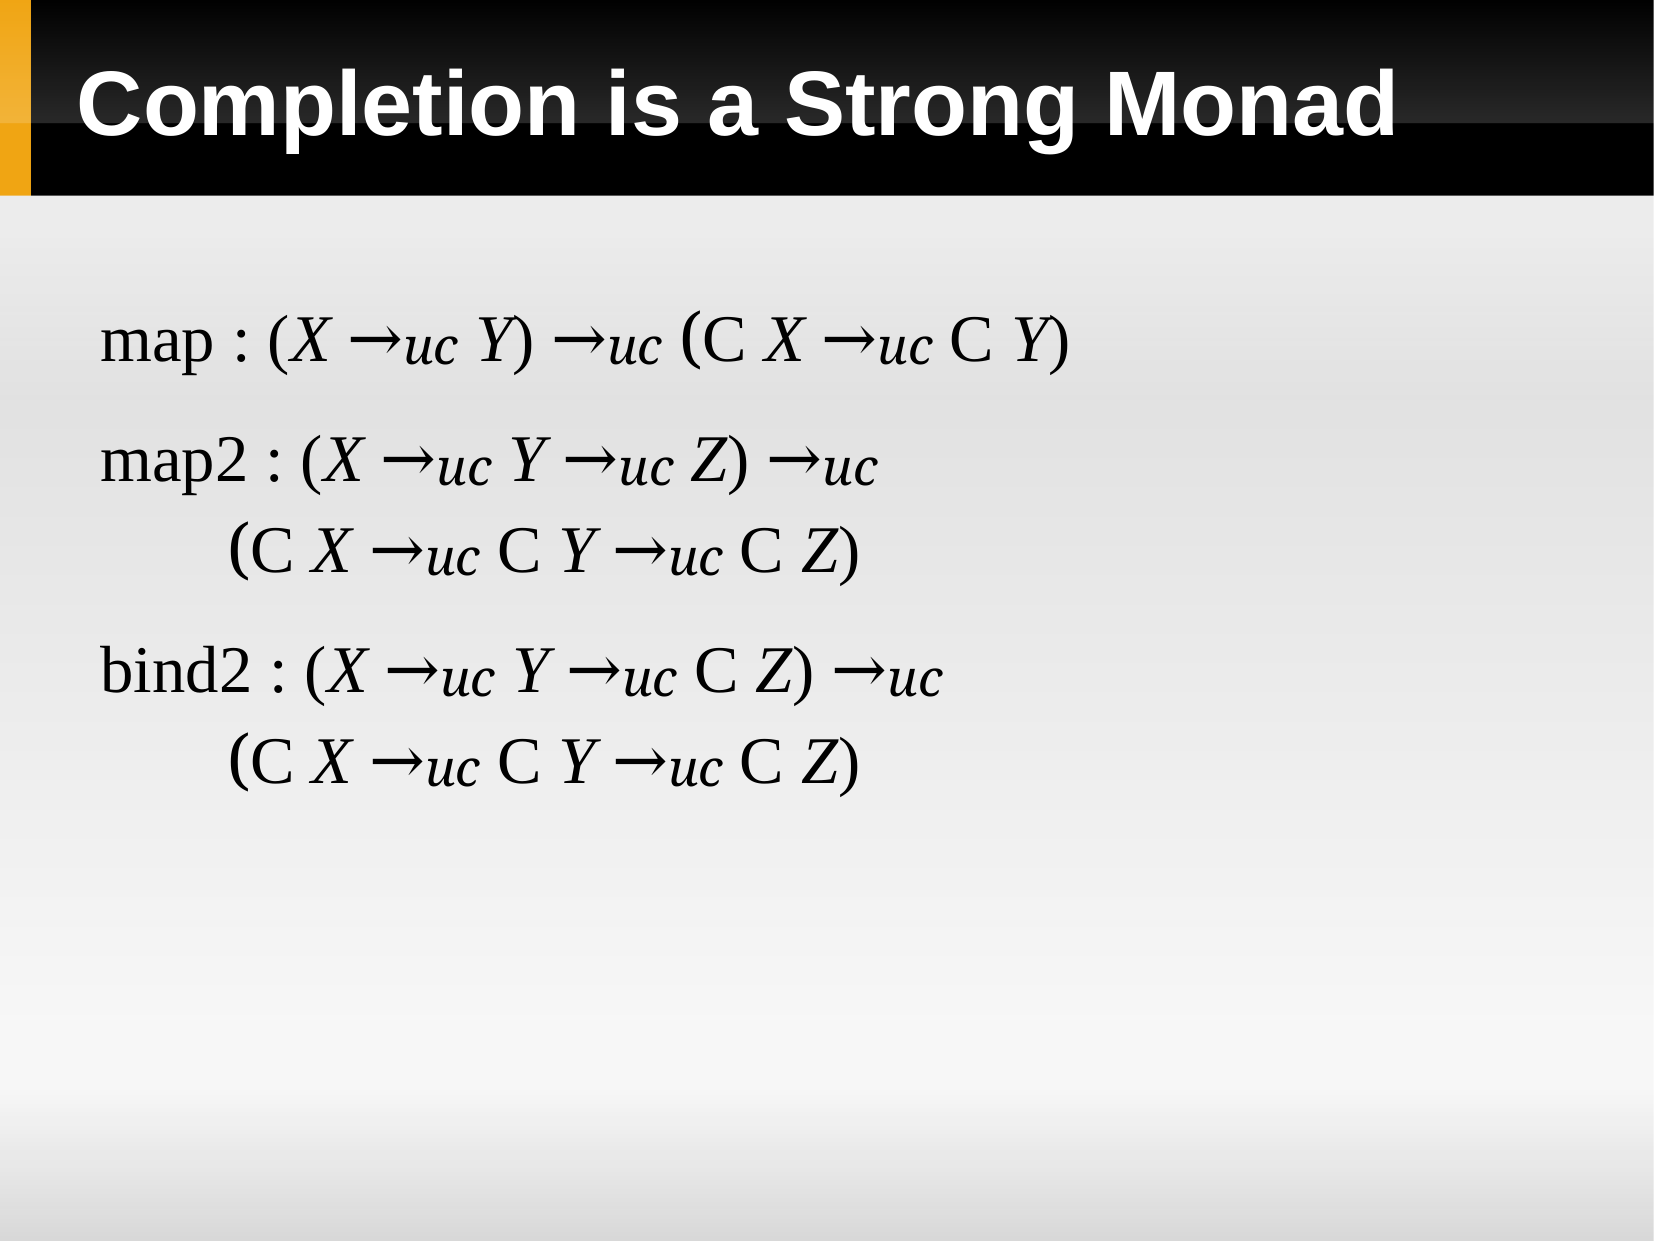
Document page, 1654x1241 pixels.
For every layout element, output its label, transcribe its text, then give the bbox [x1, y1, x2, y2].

list map : (X →uc Y) →uc (C X →uc C Y) map2 : (X →uc Y →uc Z) →uc (C X →uc C Y →uc C Z) bind2 : (X →uc Y →uc C Z) →uc (C X →uc C Y →uc C Z) [82, 290, 1571, 1094]
title Completion is a Strong Monad [76, 7, 1565, 200]
picture [0, 0, 1654, 1241]
